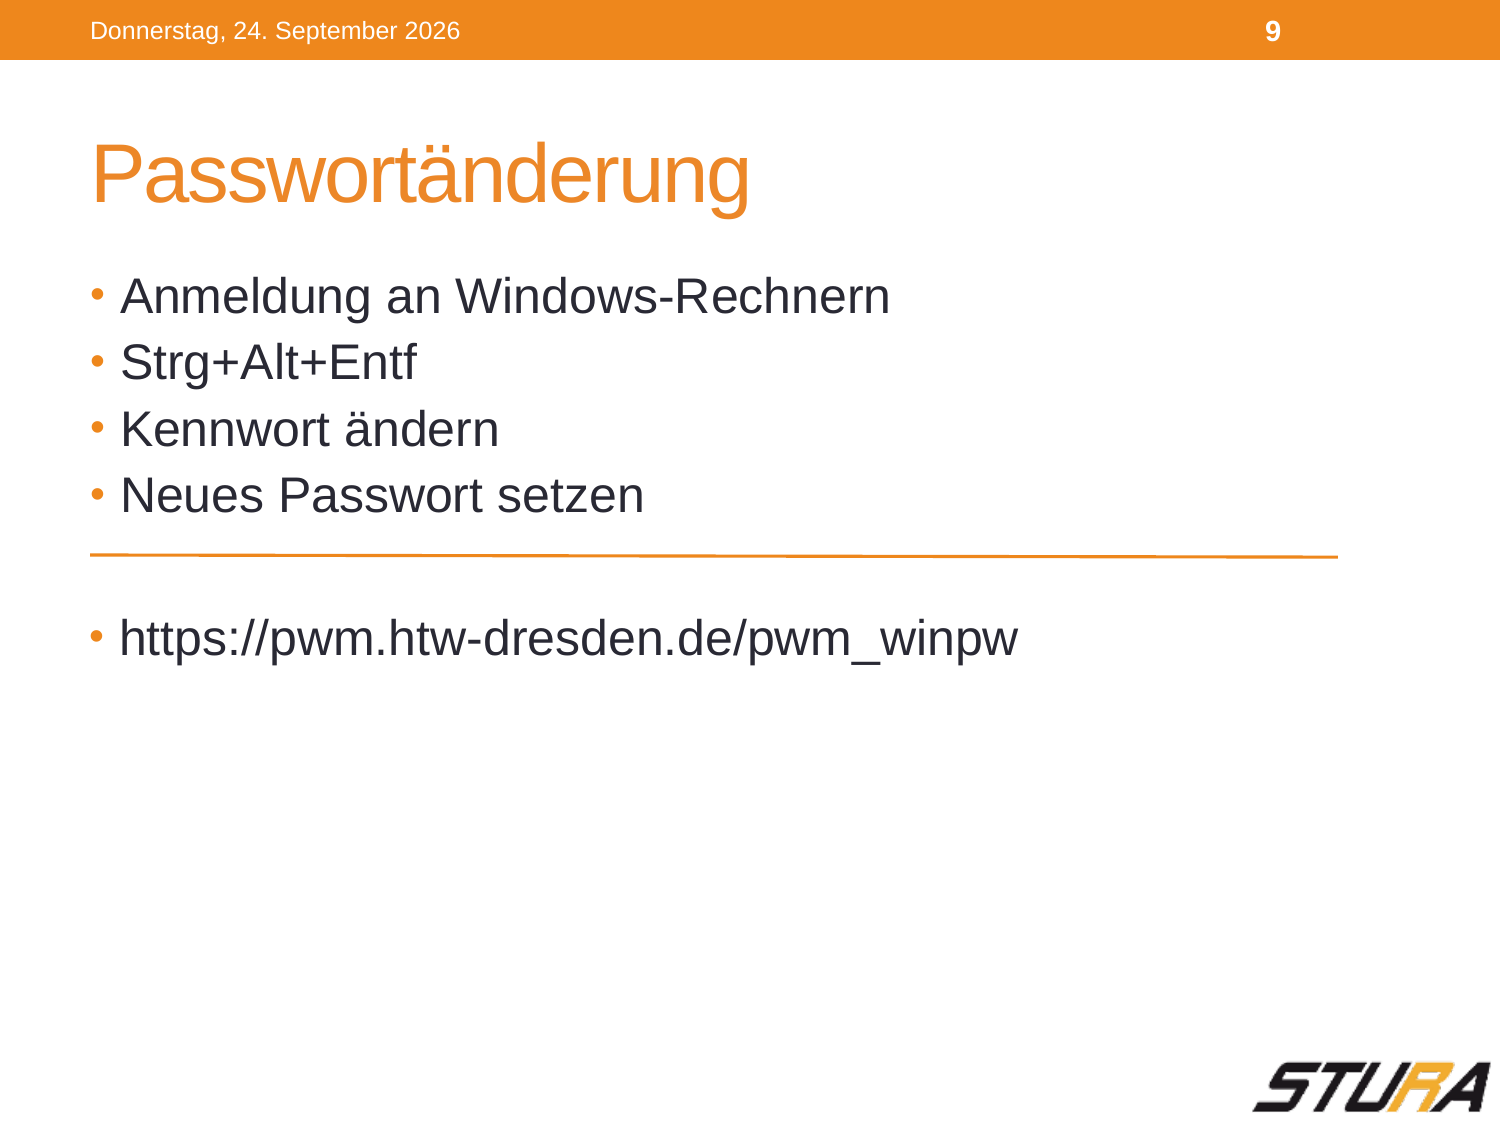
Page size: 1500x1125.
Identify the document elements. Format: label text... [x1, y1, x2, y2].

text_box https://pwm.htw-dresden.de/pwm_winpw [74, 597, 1425, 680]
text_box Mittwoch, 21. September 16 [75, 3, 550, 57]
title Passwortänderung [75, 87, 1426, 251]
text_box ‹Nr.› [1250, 3, 1426, 57]
list Anmeldung an Windows-Rechnern Strg+Alt+Entf Kennwort ändern Neues Passwort setzen [75, 262, 1426, 543]
